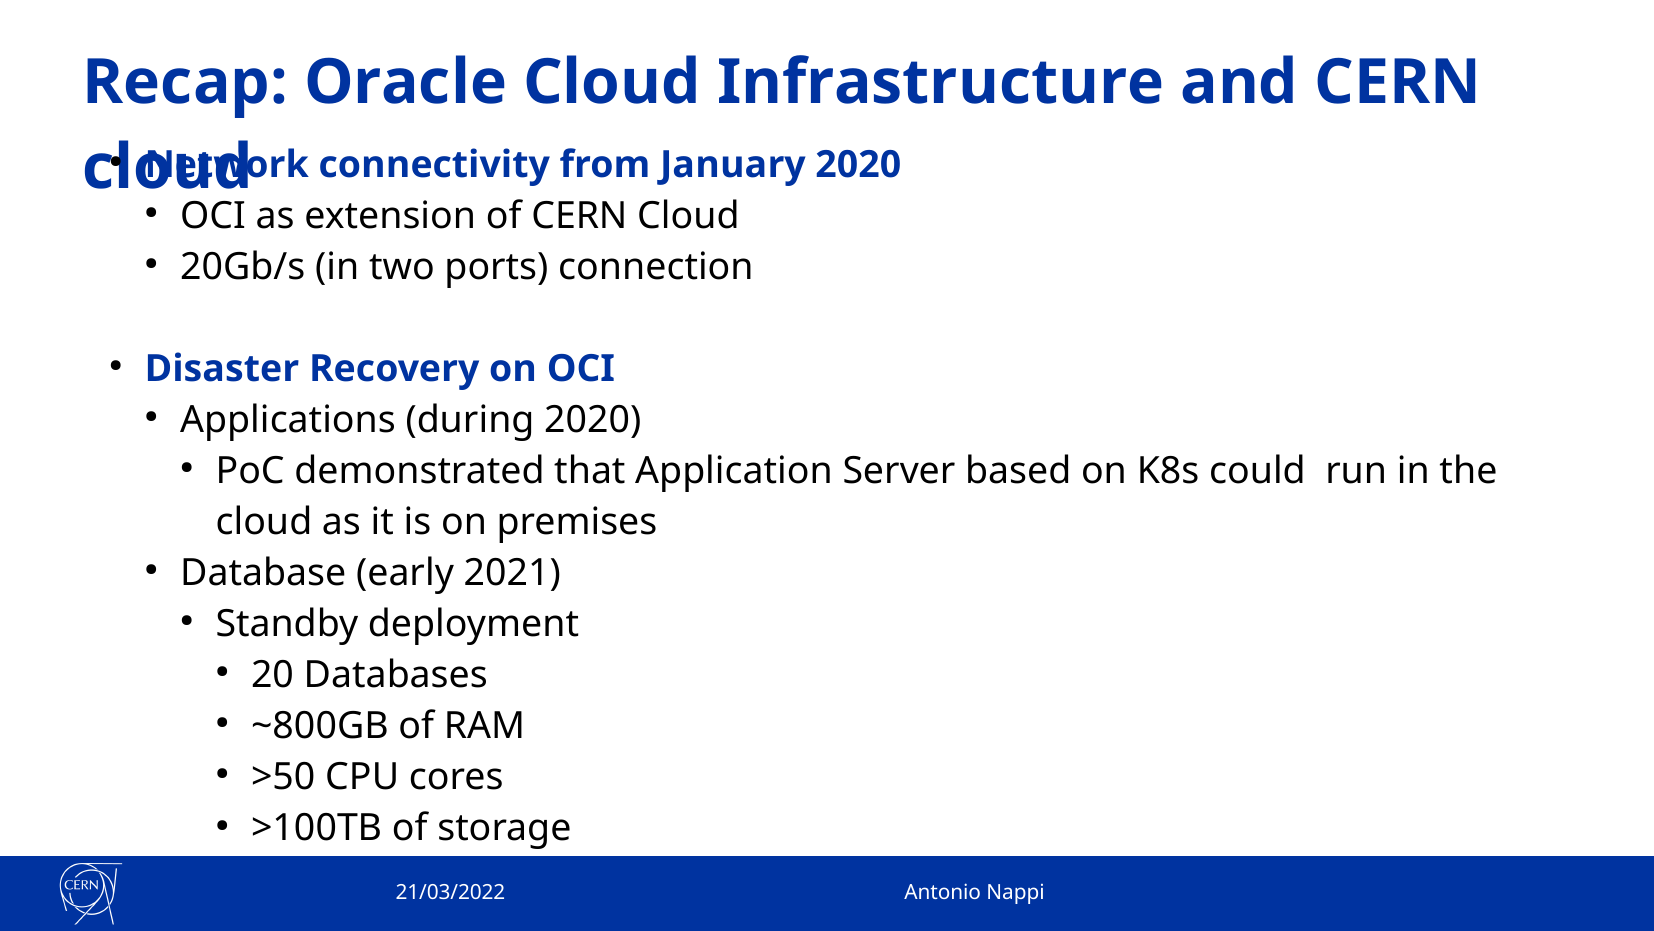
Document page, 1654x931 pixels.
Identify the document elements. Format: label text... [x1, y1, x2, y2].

text_box Network connectivity from January 2020 OCI as extension of CERN Cloud 20Gb/s (in two ports) connection Disaster Recovery on OCI Applications (during 2020) PoC demonstrated that Application Server based on K8s could run in the cloud as it is on premises Database (early 2021) Standby deployment 20 Databases ~800GB of RAM >50 CPU cores >100TB of storage [94, 129, 1595, 807]
title Recap: Oracle Cloud Infrastructure and CERN cloud [82, 37, 1571, 193]
picture [56, 859, 127, 928]
